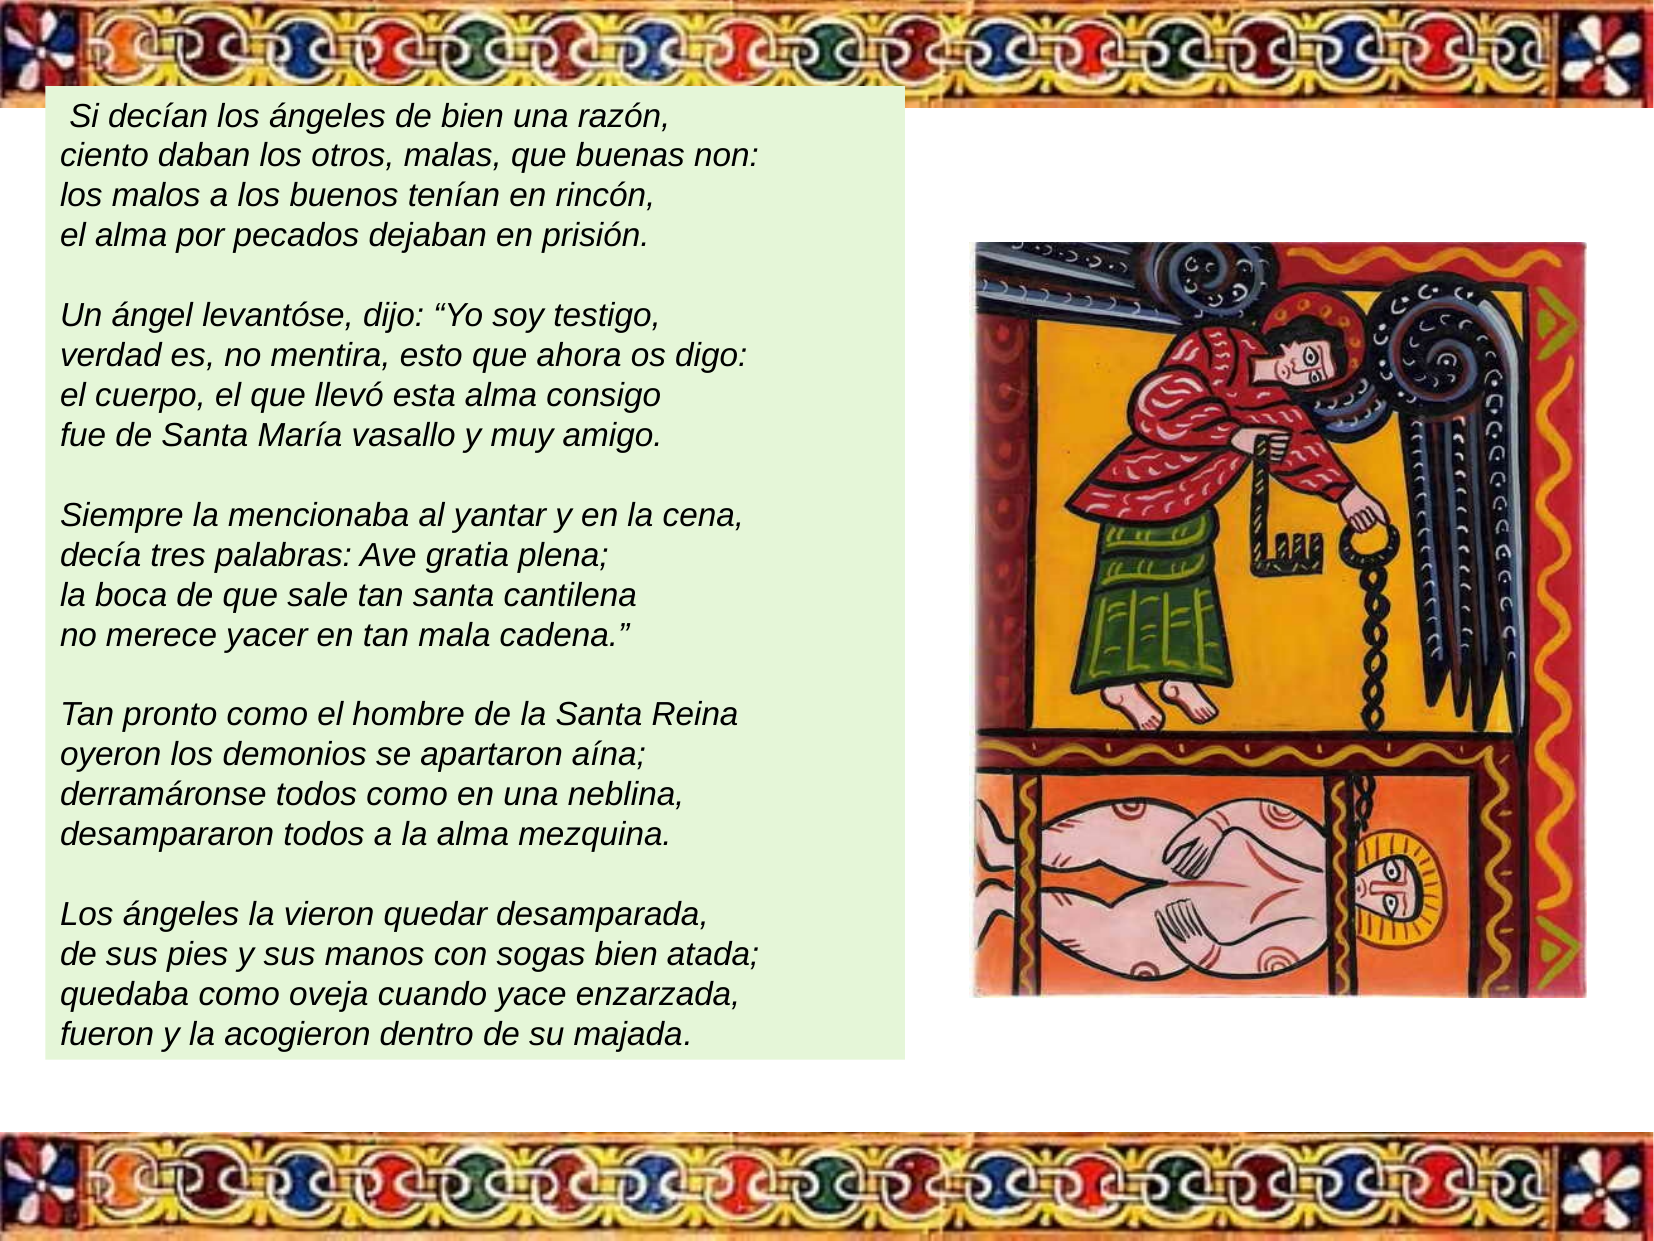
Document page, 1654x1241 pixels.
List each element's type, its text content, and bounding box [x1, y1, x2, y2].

text_box Si decían los ángeles de bien una razón, ciento daban los otros, malas, que buenas non: los malos a los buenos tenían en rincón, el alma por pecados dejaban en prisión. Un ángel levantóse, dijo: “Yo soy testigo, verdad es, no mentira, esto que ahora os digo: el cuerpo, el que llevó esta alma consigo fue de Santa María vasallo y muy amigo. Siempre la mencionaba al yantar y en la cena, decía tres palabras: Ave gratia plena; la boca de que sale tan santa cantilena no merece yacer en tan mala cadena.” Tan pronto como el hombre de la Santa Reina oyeron los demonios se apartaron aína; derramáronse todos como en una neblina, desampararon todos a la alma mezquina. Los ángeles la vieron quedar desamparada, de sus pies y sus manos con sogas bien atada; quedaba como oveja cuando yace enzarzada, fueron y la acogieron dentro de su majada. [45, 86, 905, 1060]
picture [0, 0, 1654, 108]
picture [969, 242, 1587, 998]
picture [0, 1132, 1654, 1241]
